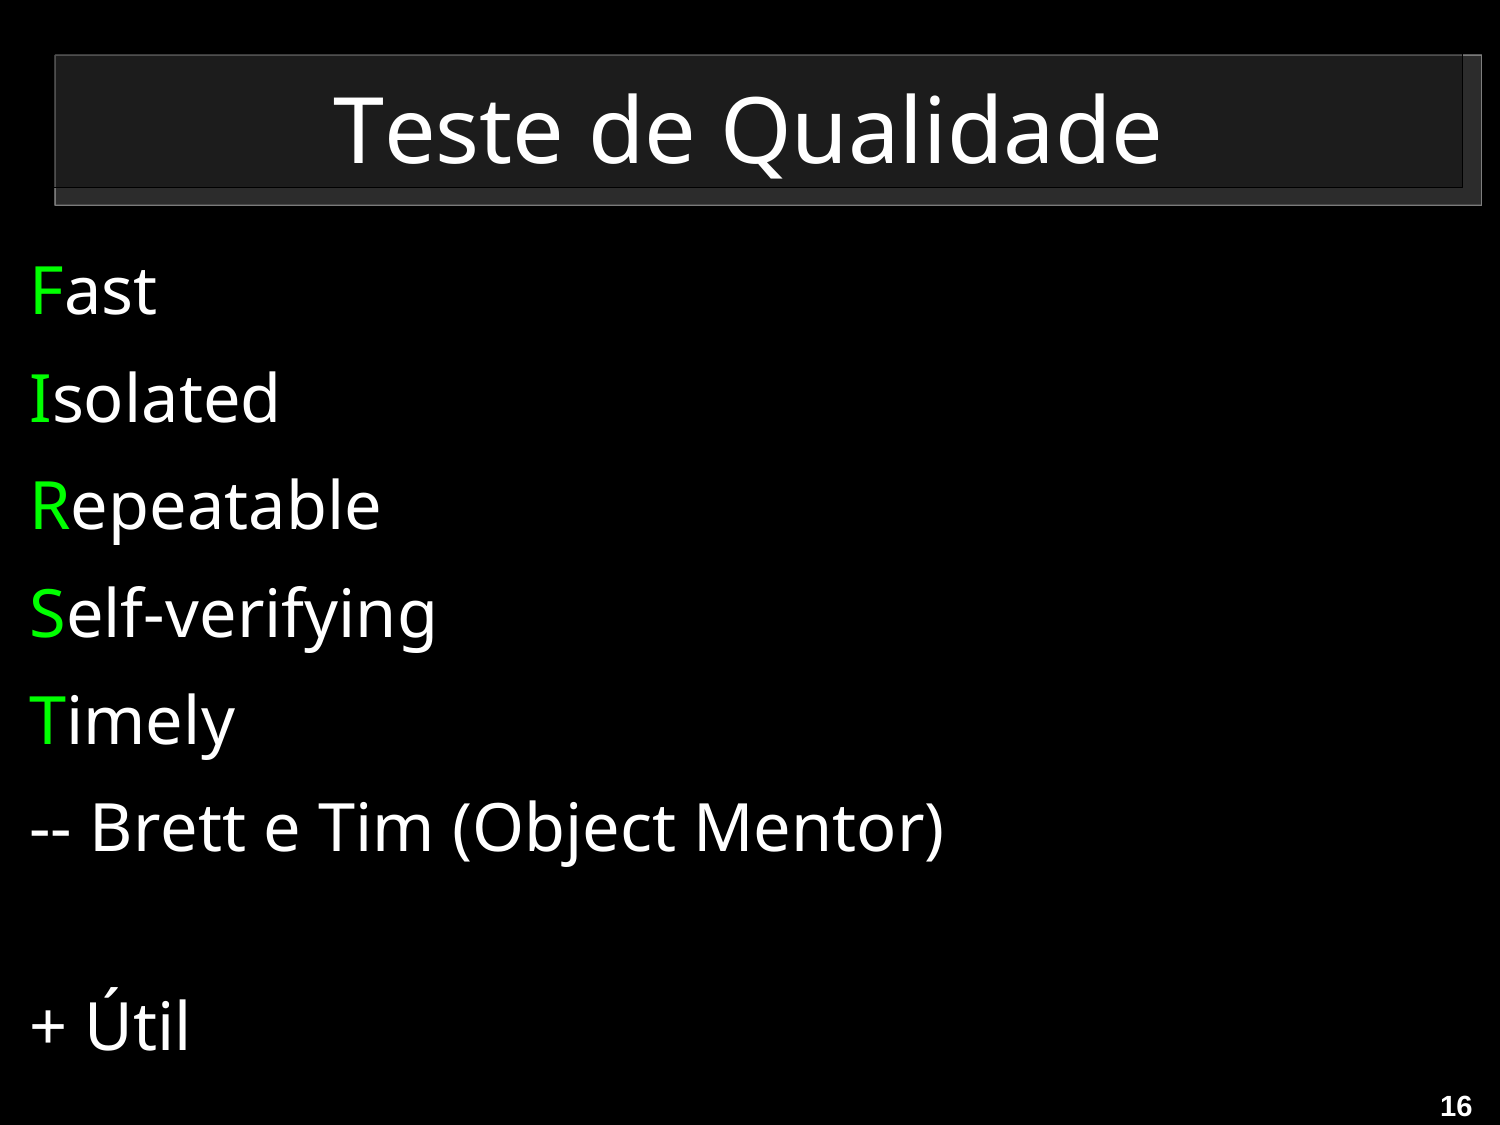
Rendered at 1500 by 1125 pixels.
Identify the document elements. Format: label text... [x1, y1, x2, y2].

title Teste de Qualidade [29, 38, 1469, 218]
list Fast Isolated Repeatable Self-verifying Timely -- Brett e Tim (Object Mentor)‏ + Útil [29, 243, 1469, 1072]
